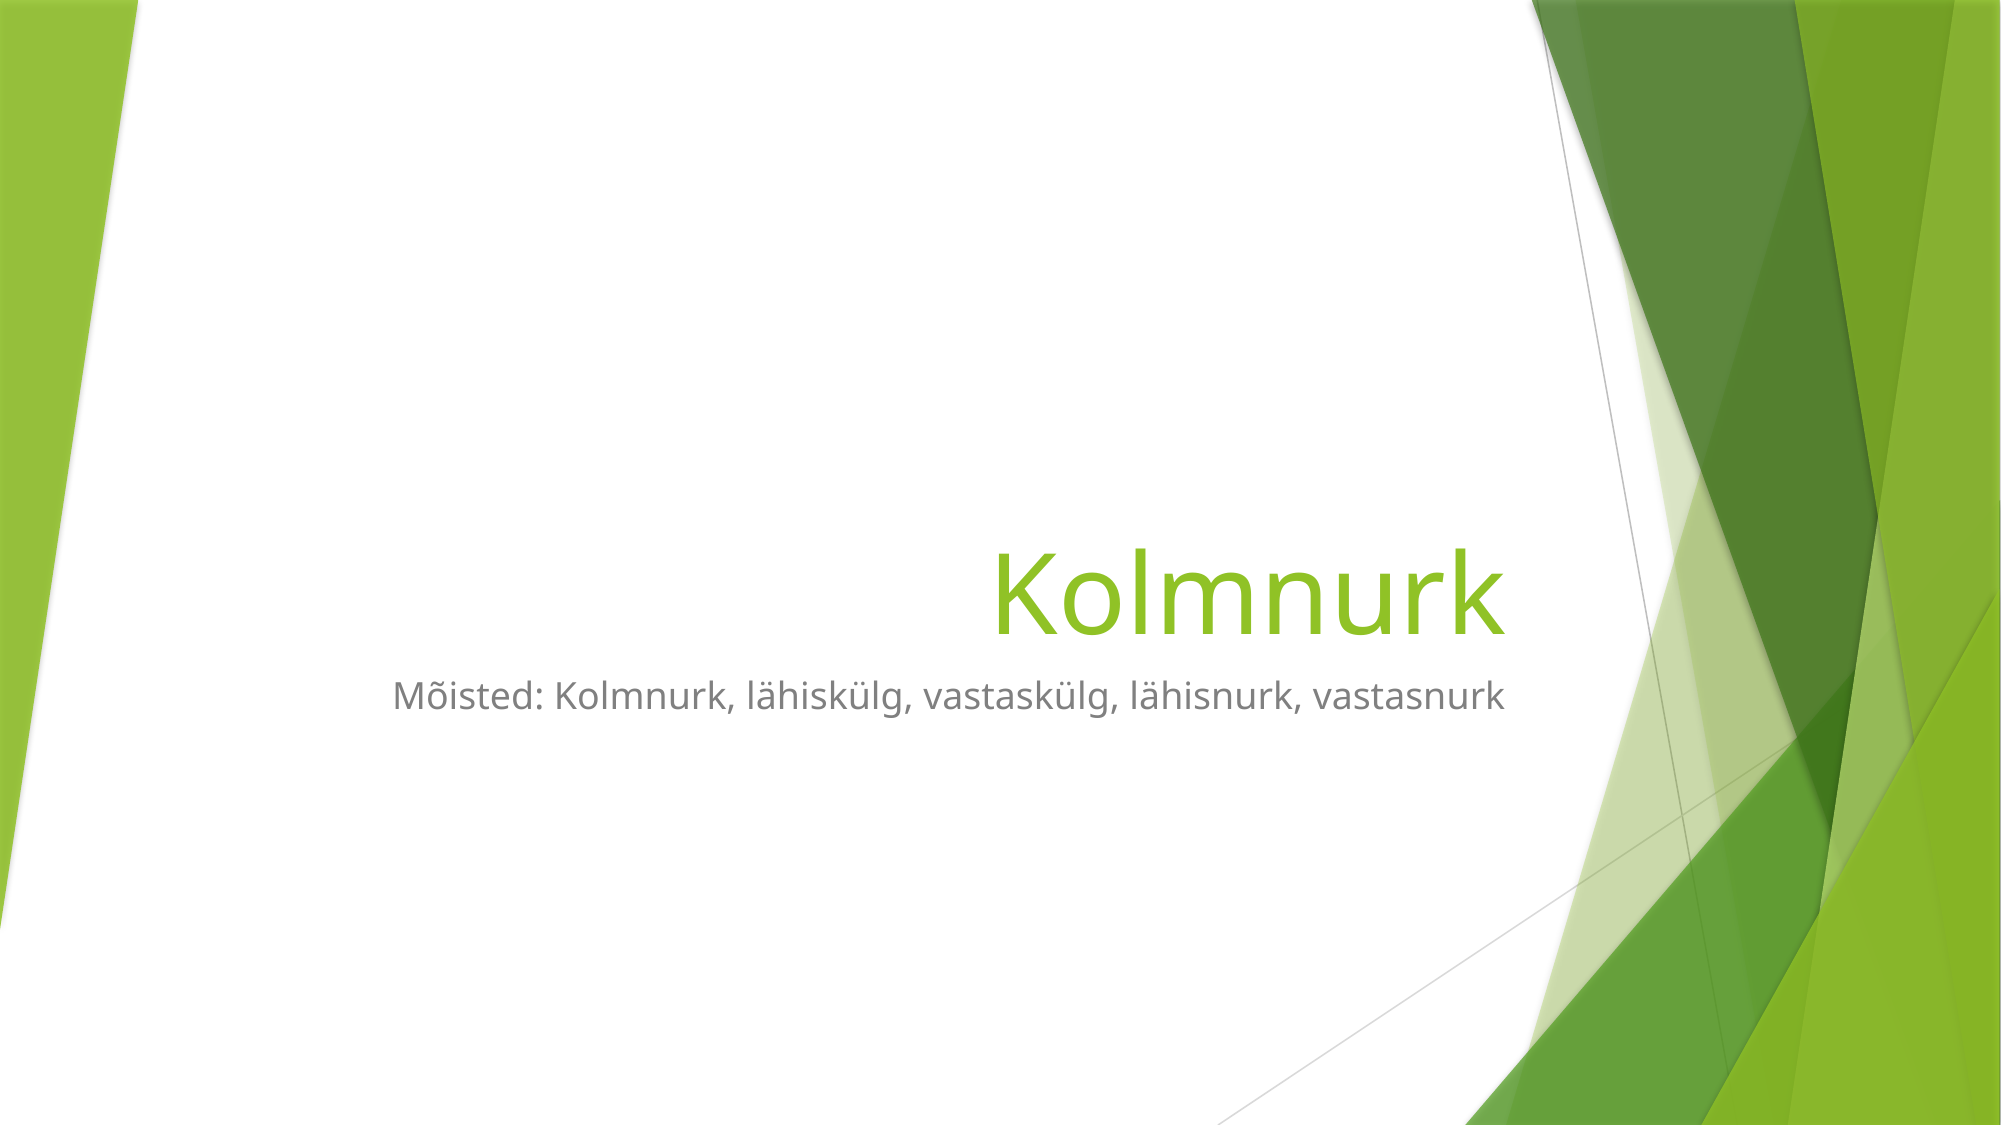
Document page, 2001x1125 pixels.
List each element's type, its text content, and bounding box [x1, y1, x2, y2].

title Kolmnurk [247, 394, 1522, 664]
subtitle Mõisted: Kolmnurk, lähiskülg, vastaskülg, lähisnurk, vastasnurk [247, 664, 1522, 845]
